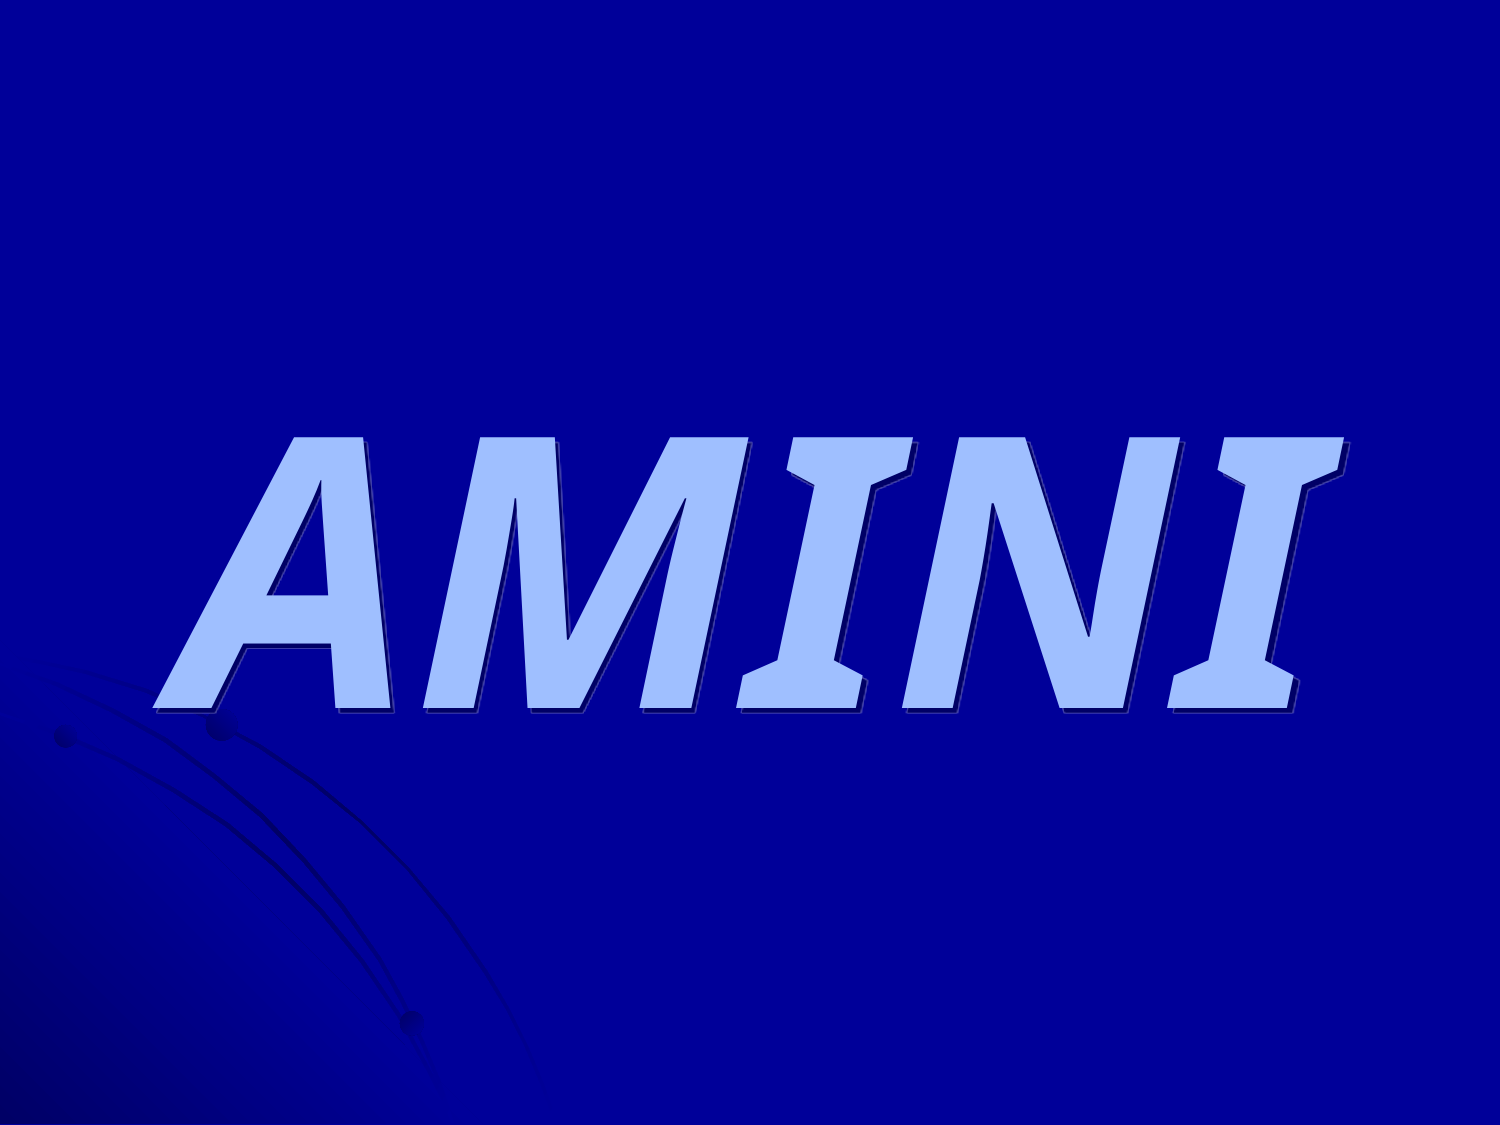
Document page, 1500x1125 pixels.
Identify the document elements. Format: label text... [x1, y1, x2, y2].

title AMINI [112, 113, 1388, 1000]
